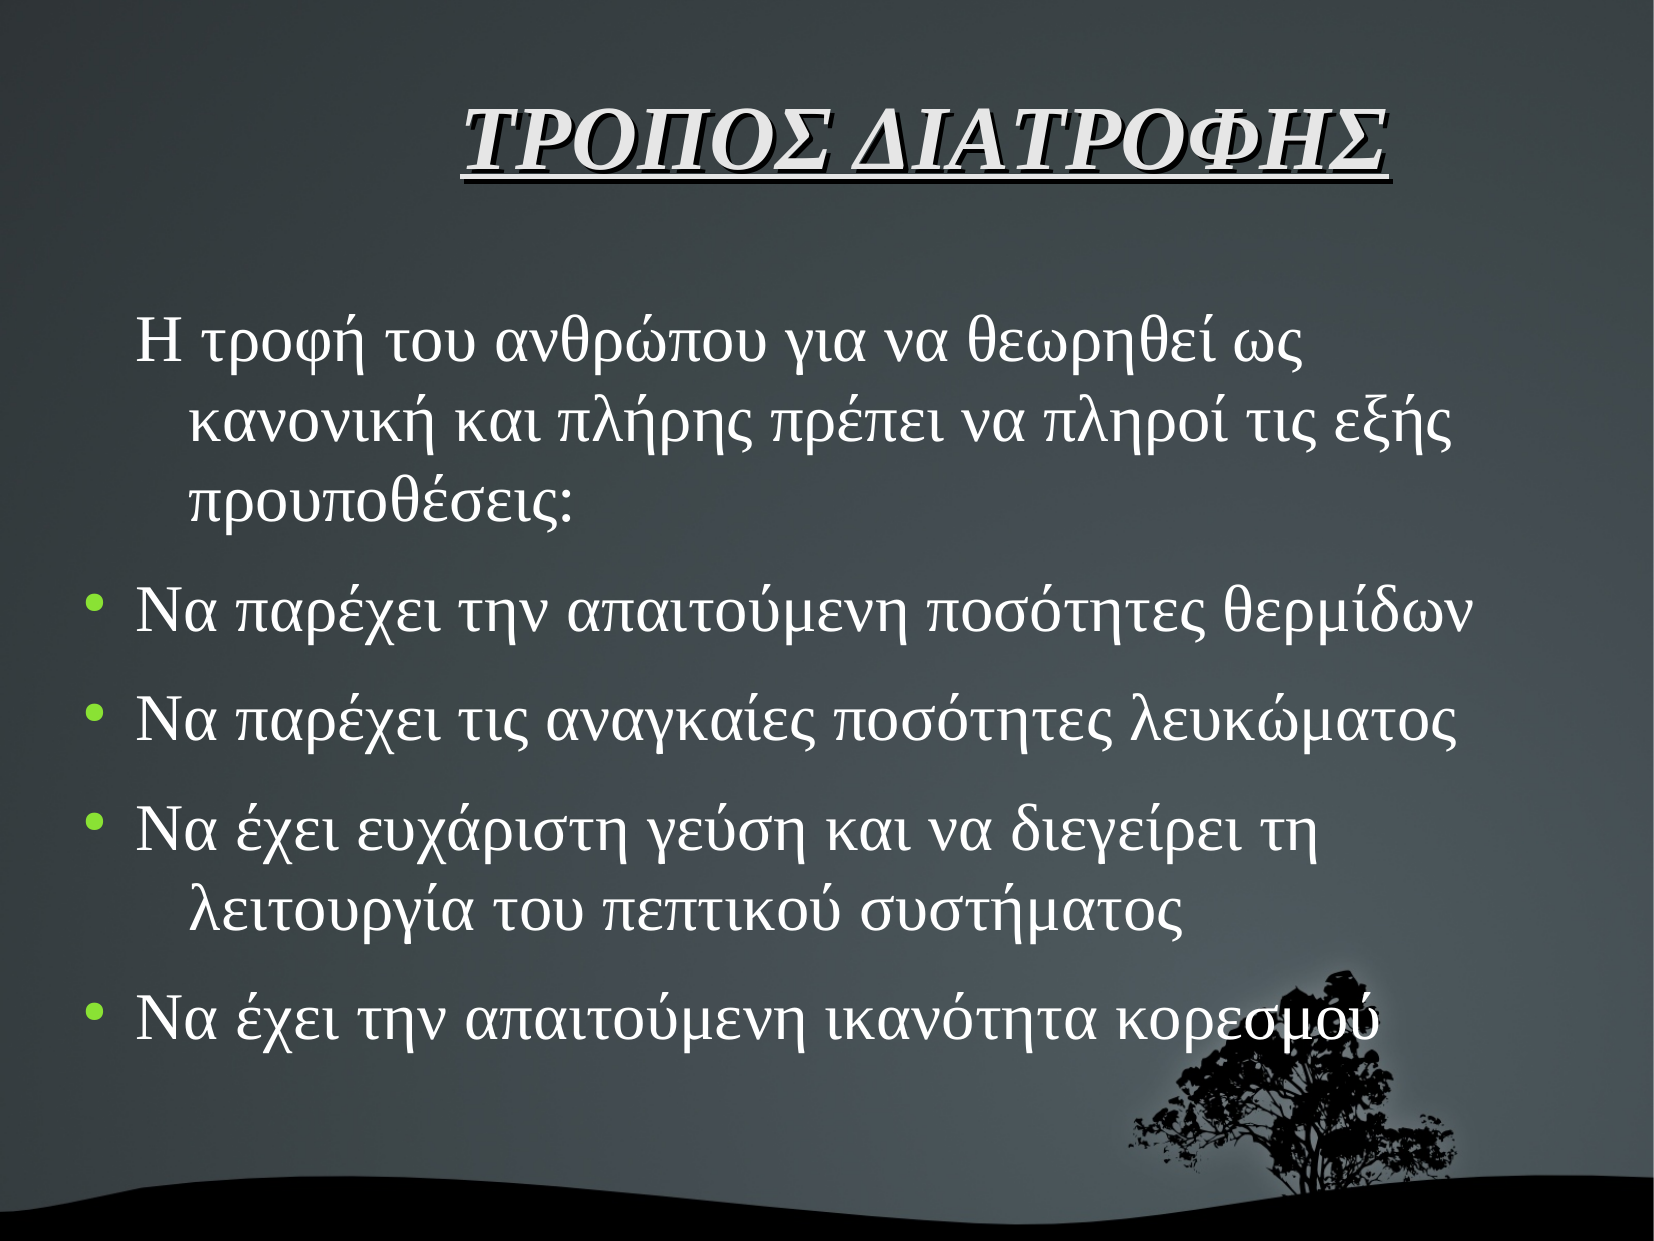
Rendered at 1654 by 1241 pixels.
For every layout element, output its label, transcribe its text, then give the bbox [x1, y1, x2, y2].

title ΤΡΟΠΟΣ ΔΙΑΤΡΟΦΗΣ [76, 36, 1565, 229]
picture [0, 0, 1654, 1241]
list Η τροφή του ανθρώπου για να θεωρηθεί ως κανονική και πλήρης πρέπει να πληροί τις εξής προυποθέσεις: Να παρέχει την απαιτούμενη ποσότητες θερμίδων Να παρέχει τις αναγκαίες ποσότητες λευκώματος Να έχει ευχάριστη γεύση και να διεγείρει τη λειτουργία του πεπτικού συστήματος Να έχει την απαιτούμενη ικανότητα κορεσμού [47, 295, 1536, 1099]
